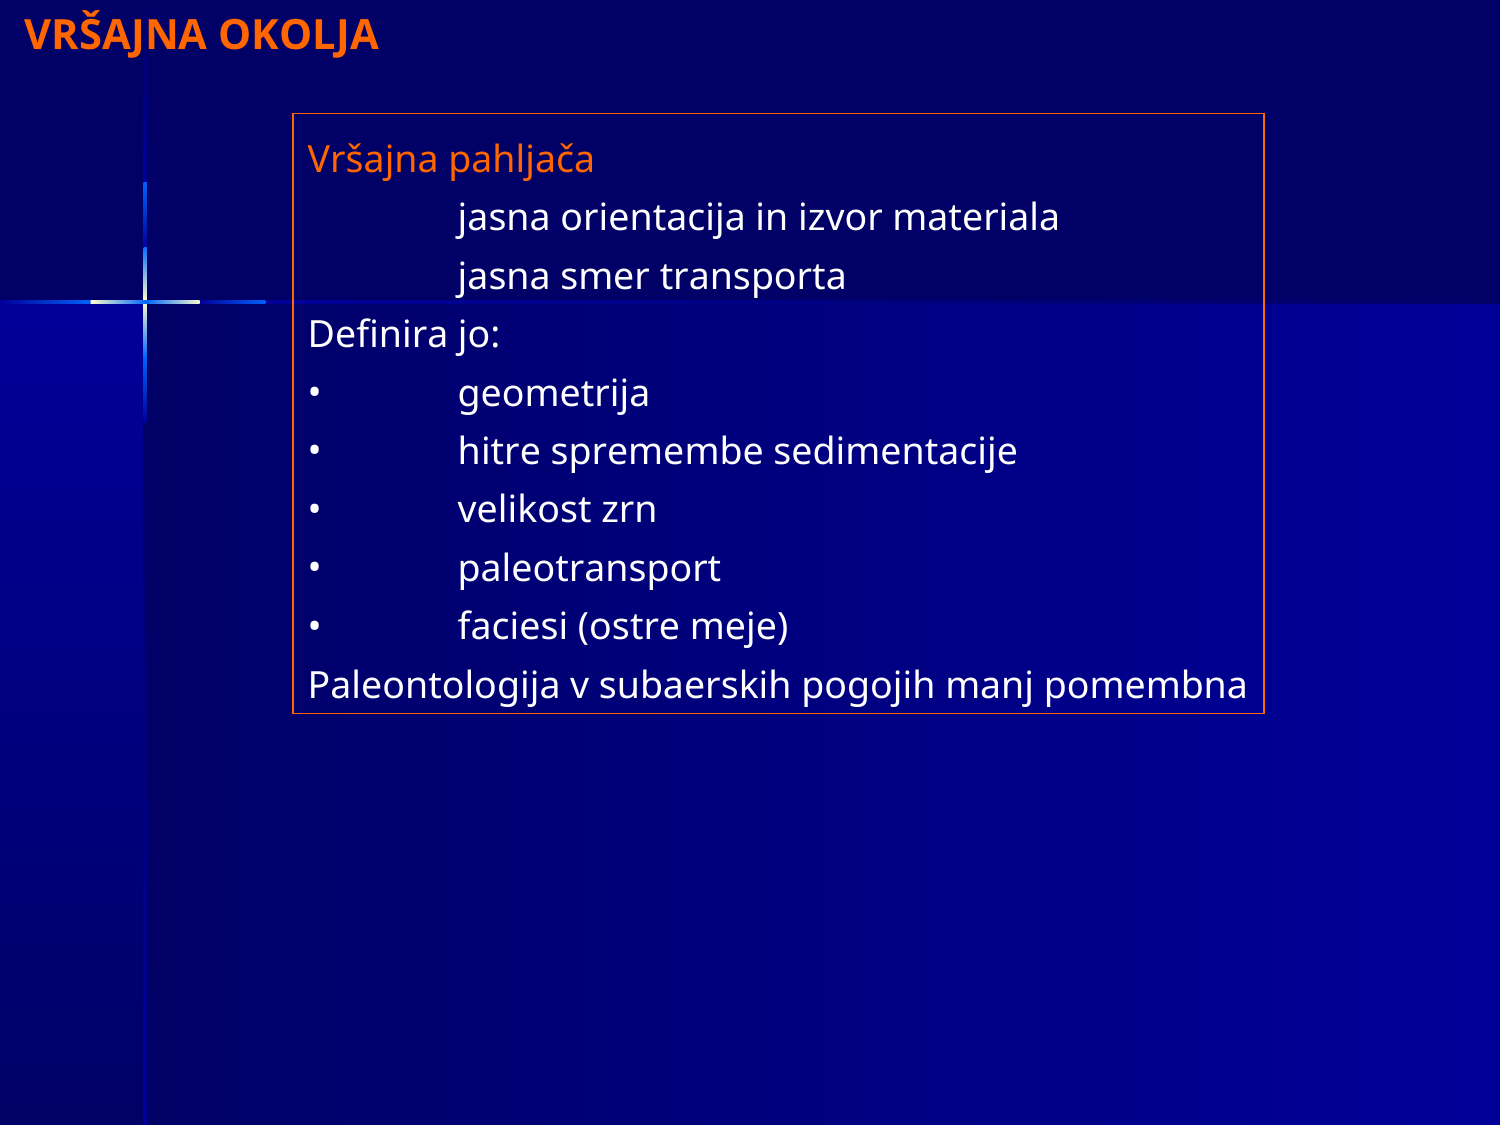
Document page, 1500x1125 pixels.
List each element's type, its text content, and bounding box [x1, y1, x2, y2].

text_box VRŠAJNA OKOLJA [10, 0, 394, 66]
text_box Vršajna pahljača jasna orientacija in izvor materiala jasna smer transporta Definira jo: geometrija hitre spremembe sedimentacije velikost zrn paleotransport faciesi (ostre meje) Paleontologija v subaerskih pogojih manj pomembna [292, 113, 1264, 714]
